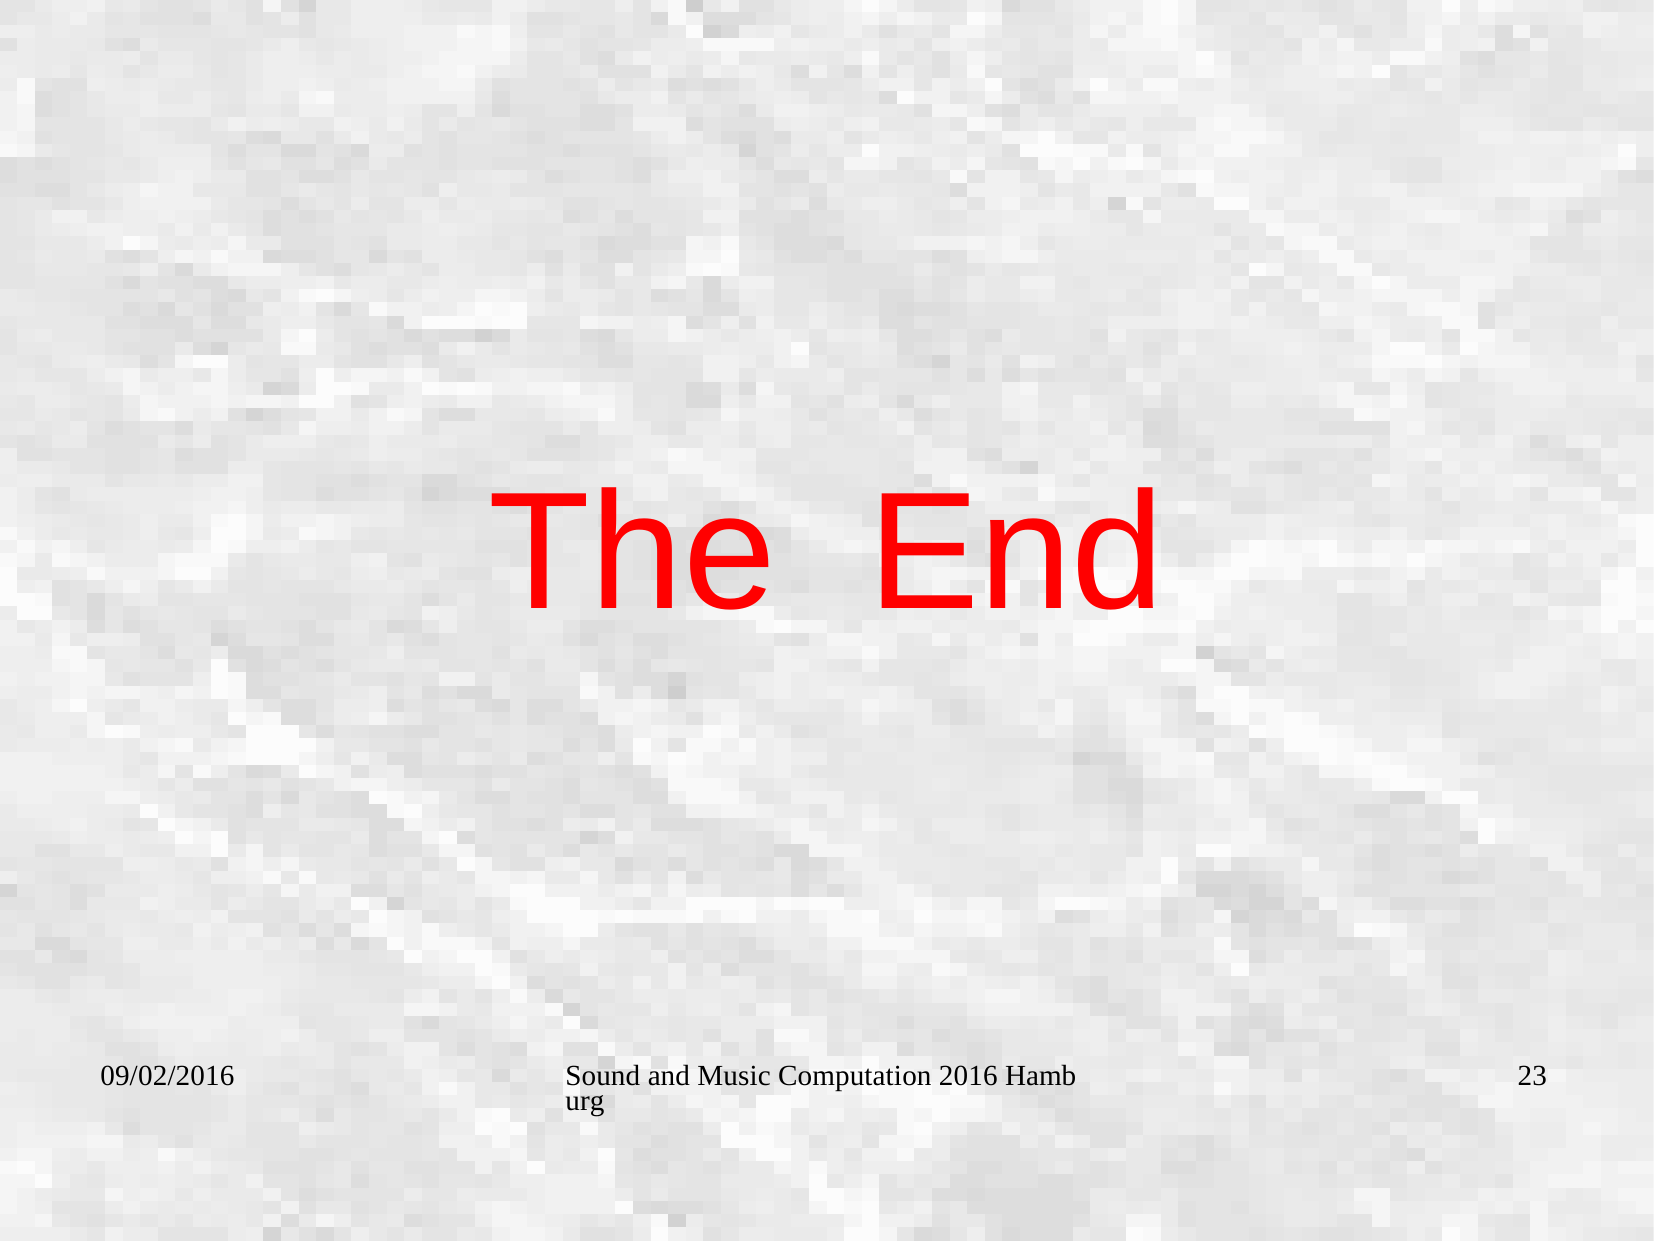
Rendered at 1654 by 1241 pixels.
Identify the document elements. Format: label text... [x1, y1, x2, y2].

subtitle The End [118, 90, 1536, 1010]
picture [0, 0, 1654, 1241]
